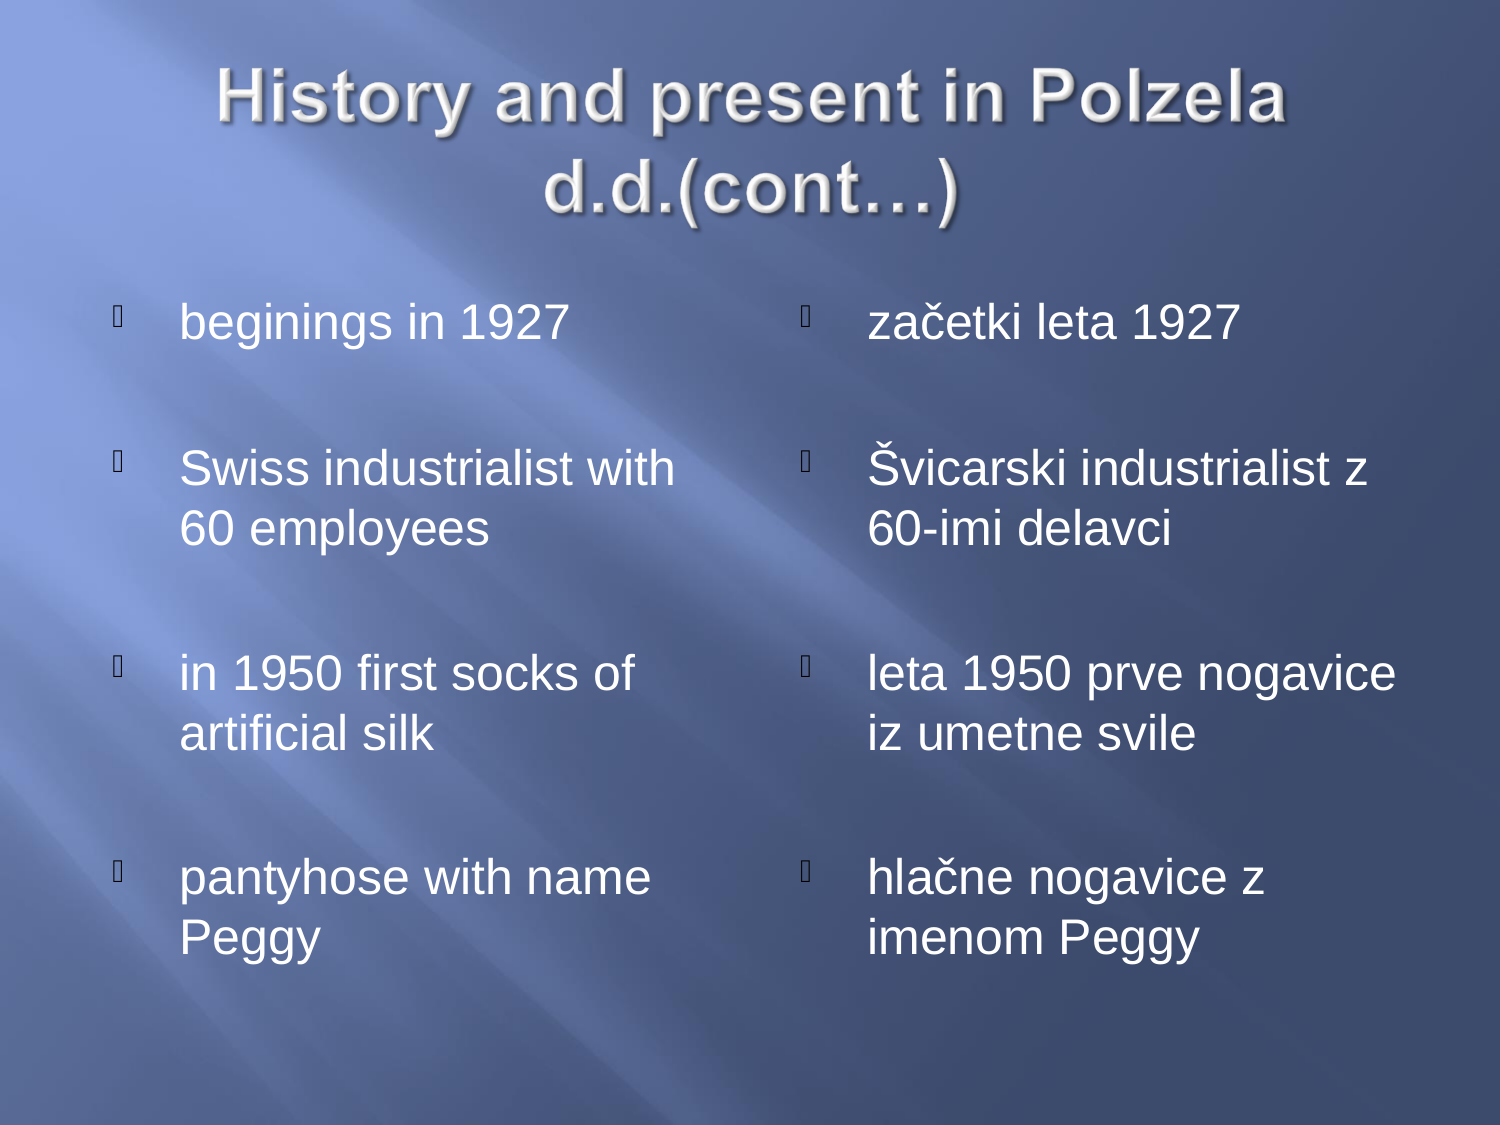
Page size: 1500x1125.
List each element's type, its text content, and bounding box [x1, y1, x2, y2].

list začetki leta 1927 Švicarski industrialist z 60-imi delavci leta 1950 prve nogavice iz umetne svile hlačne nogavice z imenom Peggy [762, 282, 1426, 1026]
picture [0, 0, 1500, 1125]
text_box [75, 21, 1426, 285]
list beginings in 1927 Swiss industrialist with 60 employees in 1950 first socks of artificial silk pantyhose with name Peggy [75, 282, 738, 1026]
